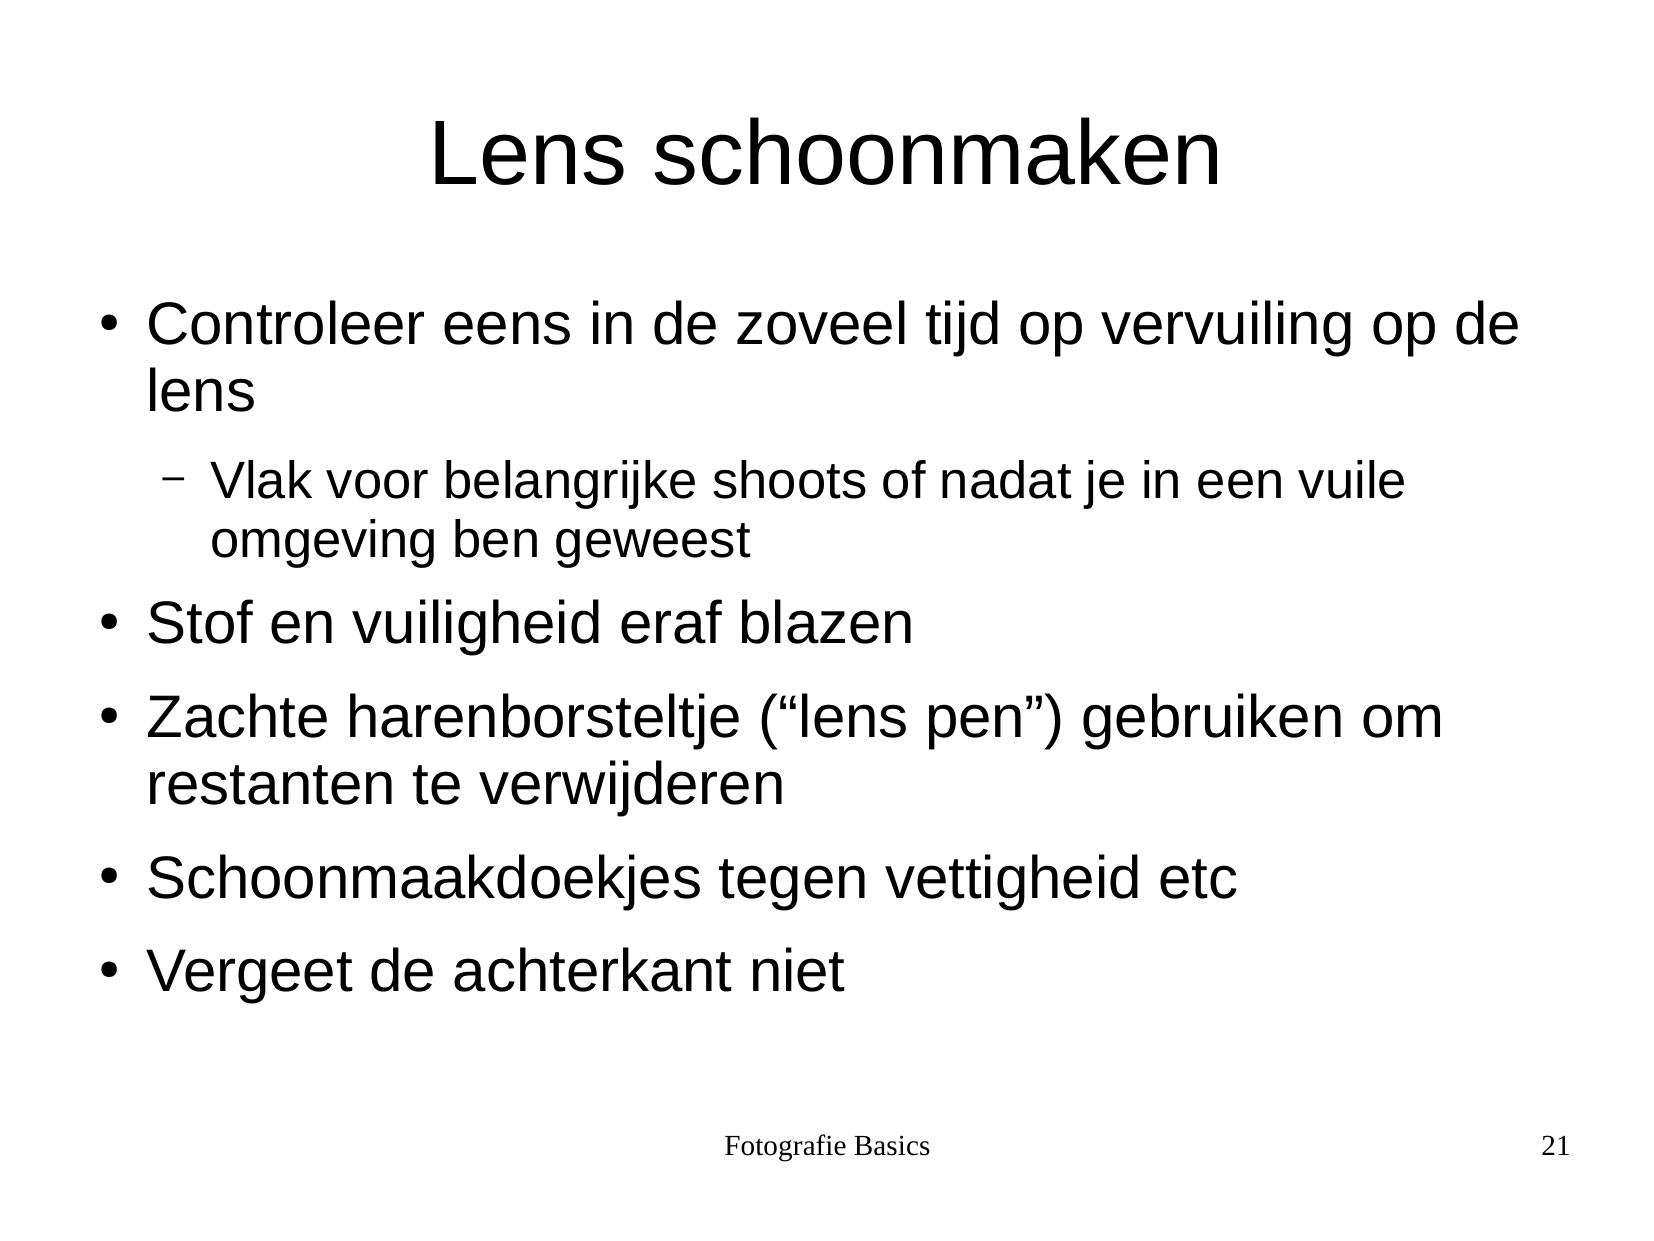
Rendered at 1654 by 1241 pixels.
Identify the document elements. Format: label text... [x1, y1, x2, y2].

title Lens schoonmaken [82, 49, 1571, 257]
list Controleer eens in de zoveel tijd op vervuiling op de lens Vlak voor belangrijke shoots of nadat je in een vuile omgeving ben geweest Stof en vuiligheid eraf blazen Zachte harenborsteltje (“lens pen”) gebruiken om restanten te verwijderen Schoonmaakdoekjes tegen vettigheid etc Vergeet de achterkant niet [82, 290, 1571, 1010]
